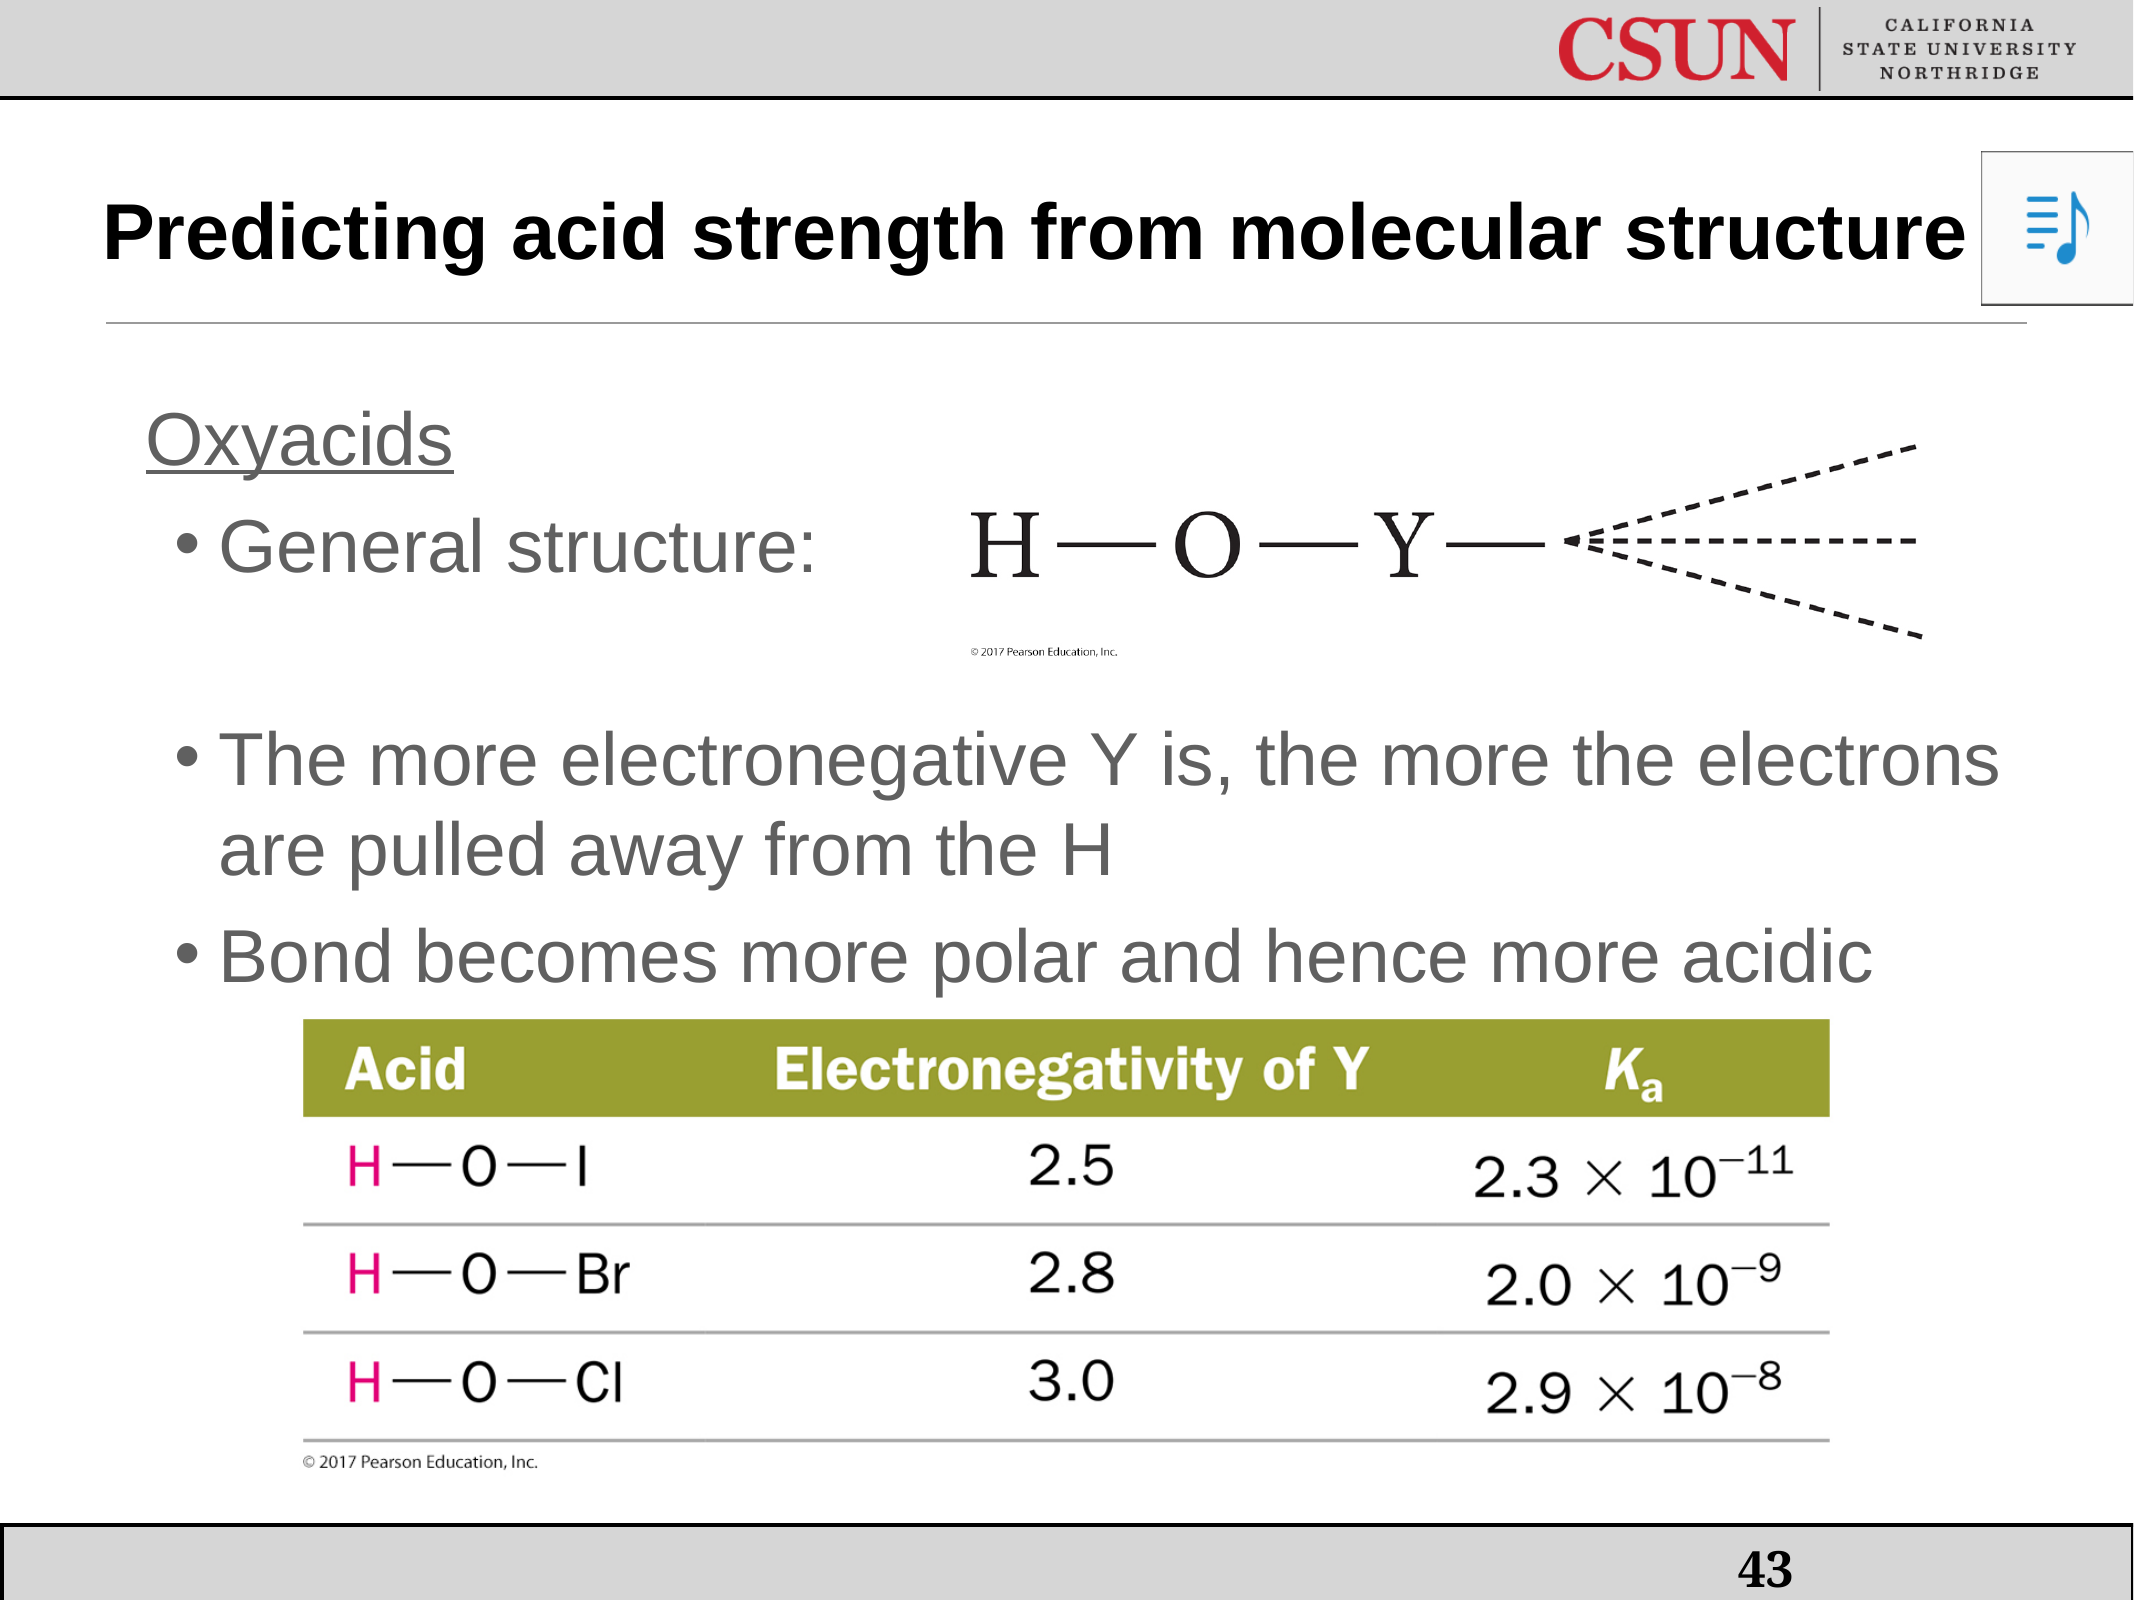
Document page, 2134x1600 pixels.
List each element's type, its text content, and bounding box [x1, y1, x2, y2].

picture [1559, 7, 2076, 91]
picture [963, 436, 1930, 662]
title Predicting acid strength from molecular structure [93, 104, 2040, 284]
picture [291, 1007, 1842, 1479]
list Oxyacids General structure: The more electronegative Y is, the more the electrons are pulled away from the H Bond becomes more polar and hence more acidic [93, 382, 2040, 1460]
text_box [1980, 150, 2134, 307]
